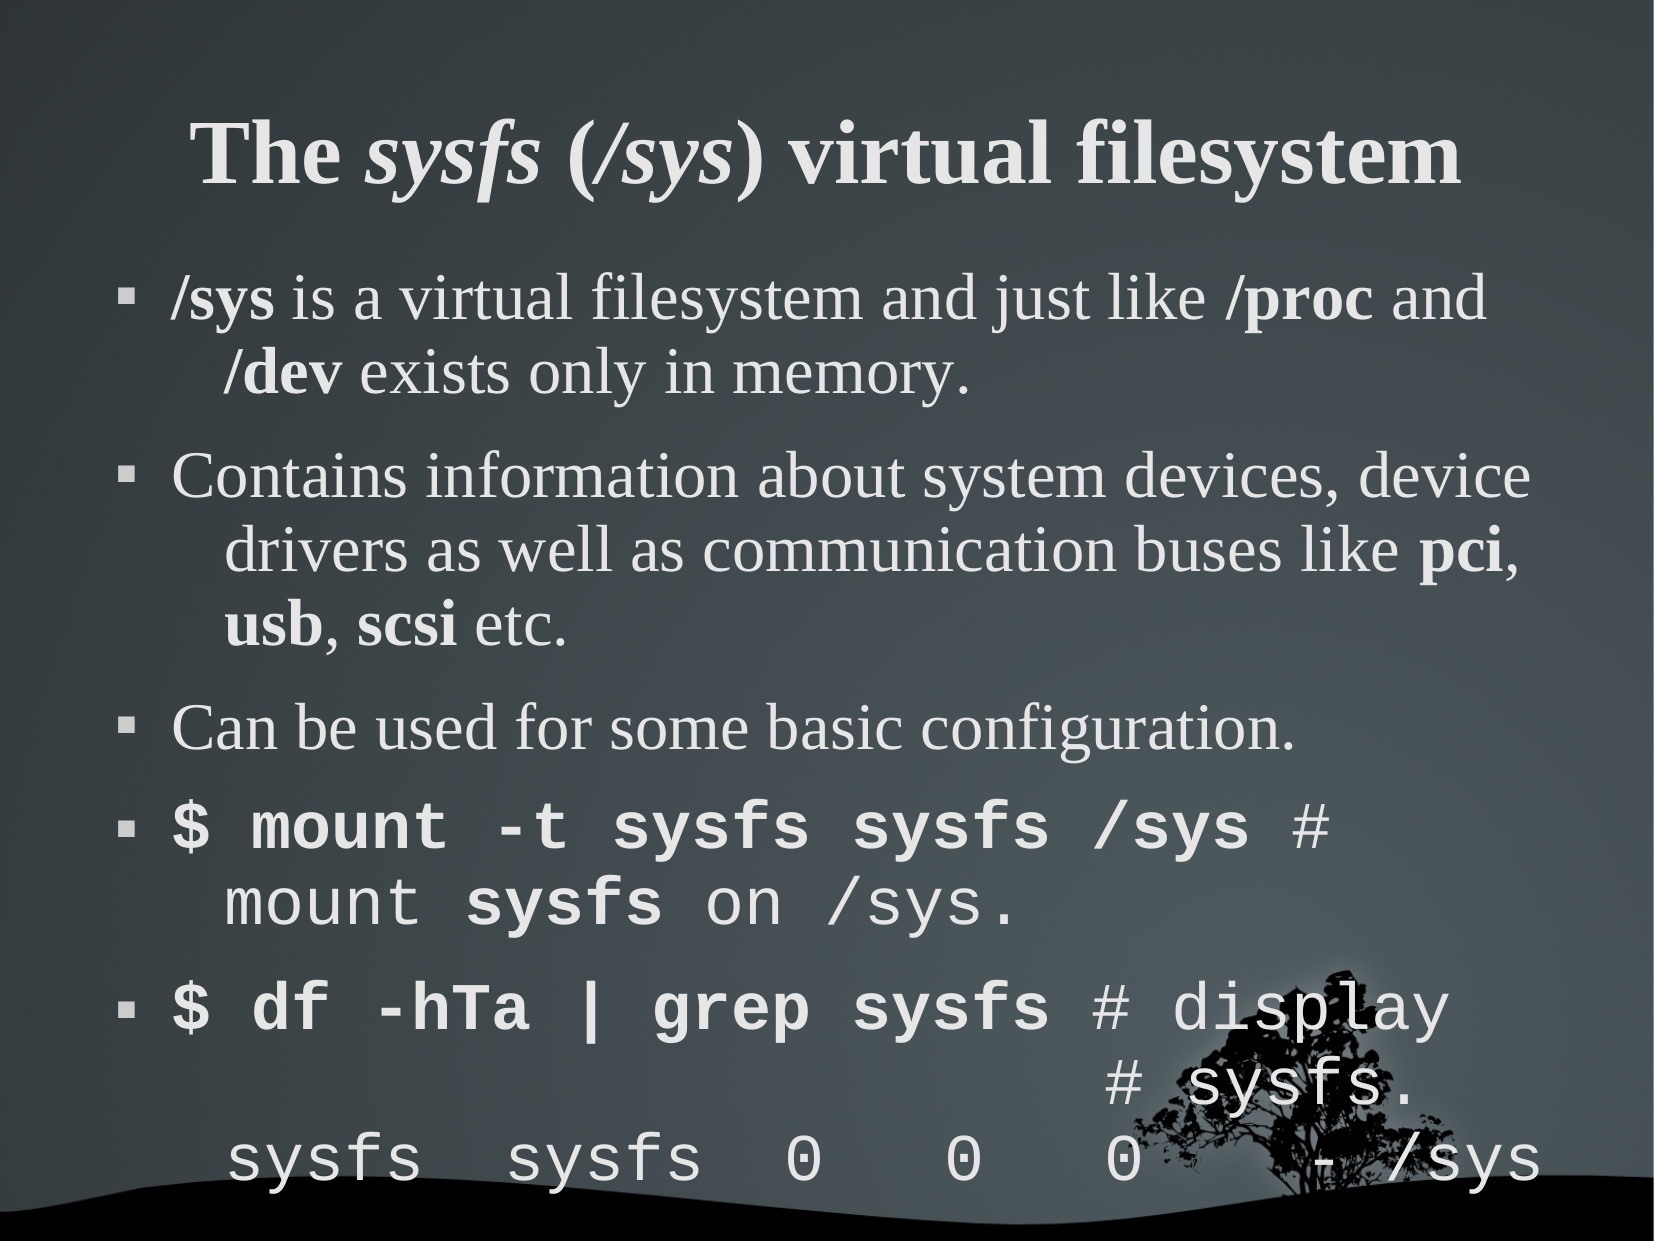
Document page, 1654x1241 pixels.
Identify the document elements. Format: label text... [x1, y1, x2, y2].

picture [0, 0, 1654, 1241]
list /sys is a virtual filesystem and just like /proc and /dev exists only in memory. Contains information about system devices, device drivers as well as communication buses like pci, usb, scsi etc. Can be used for some basic configuration. $ mount -t sysfs sysfs /sys # mount sysfs on /sys. $ df -hTa | grep sysfs # display # sysfs. sysfs sysfs 0 0 0 - /sys [82, 273, 1571, 1219]
title The sysfs (/sys) virtual filesystem [82, 33, 1571, 273]
